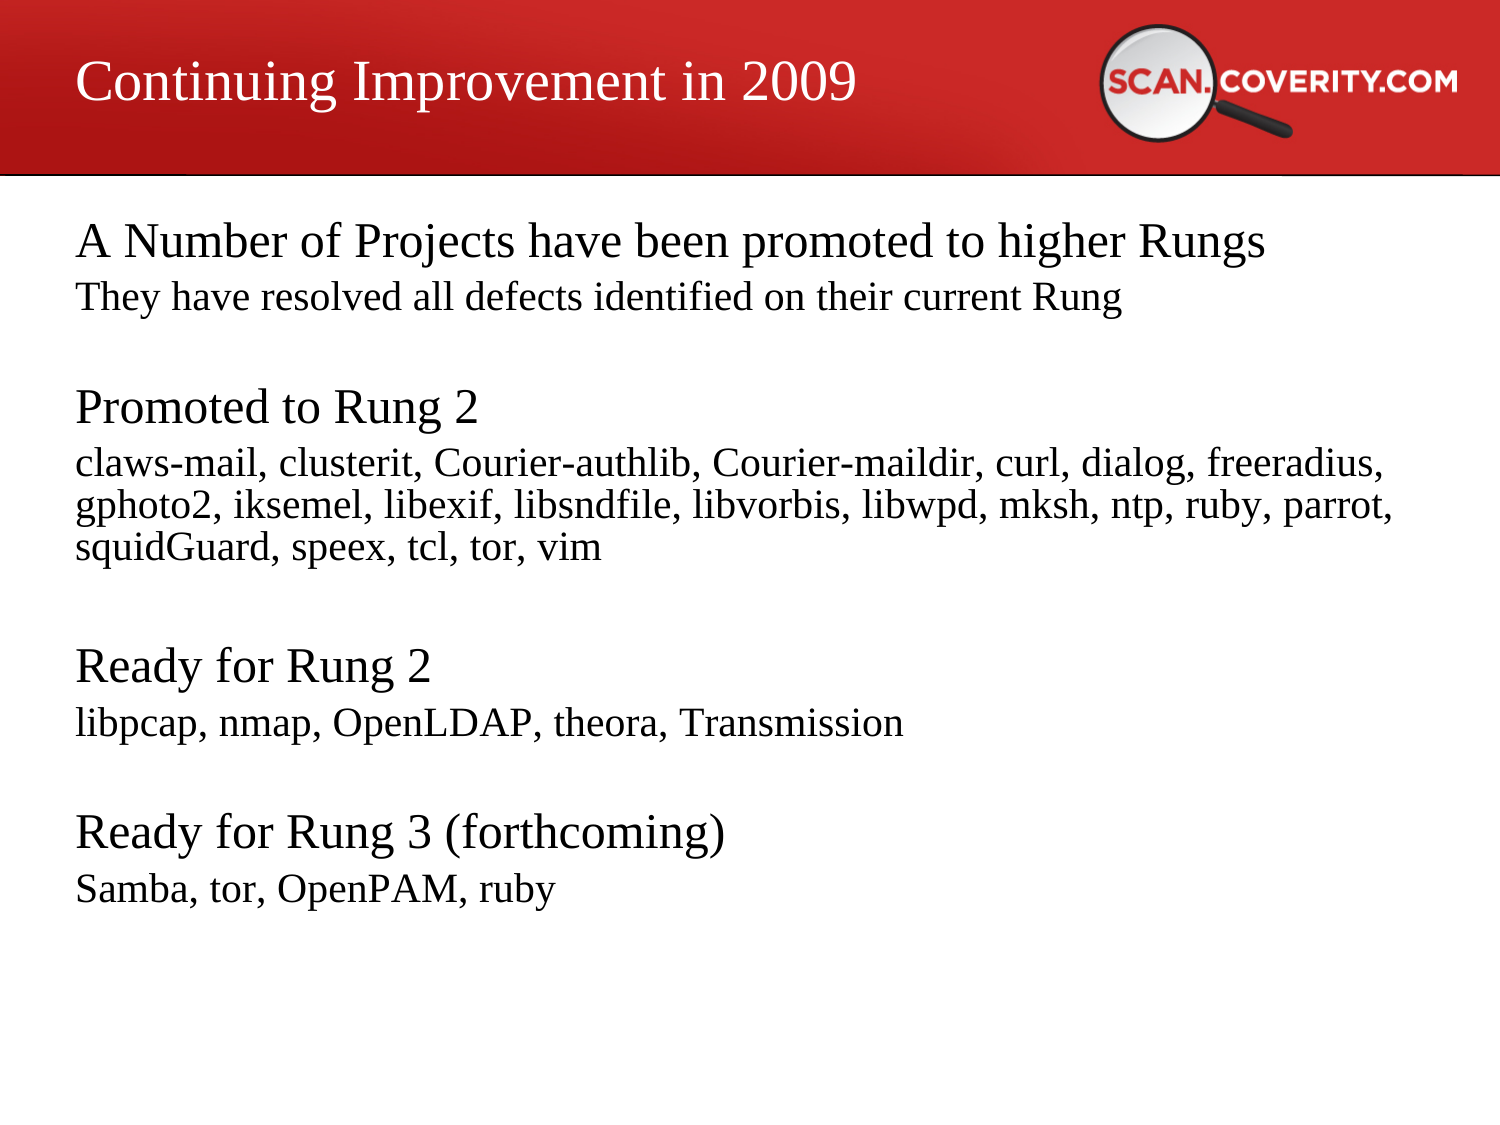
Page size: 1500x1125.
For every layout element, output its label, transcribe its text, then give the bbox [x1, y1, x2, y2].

picture [0, 0, 1500, 174]
title Continuing Improvement in 2009 [75, 24, 1100, 142]
list A Number of Projects have been promoted to higher Rungs They have resolved all defects identified on their current Rung Promoted to Rung 2 claws-mail, clusterit, Courier-authlib, Courier-maildir, curl, dialog, freeradius, gphoto2, iksemel, libexif, libsndfile, libvorbis, libwpd, mksh, ntp, ruby, parrot, squidGuard, speex, tcl, tor, vim Ready for Rung 2 libpcap, nmap, OpenLDAP, theora, Transmission Ready for Rung 3 (forthcoming) Samba, tor, OpenPAM, ruby [74, 212, 1425, 982]
